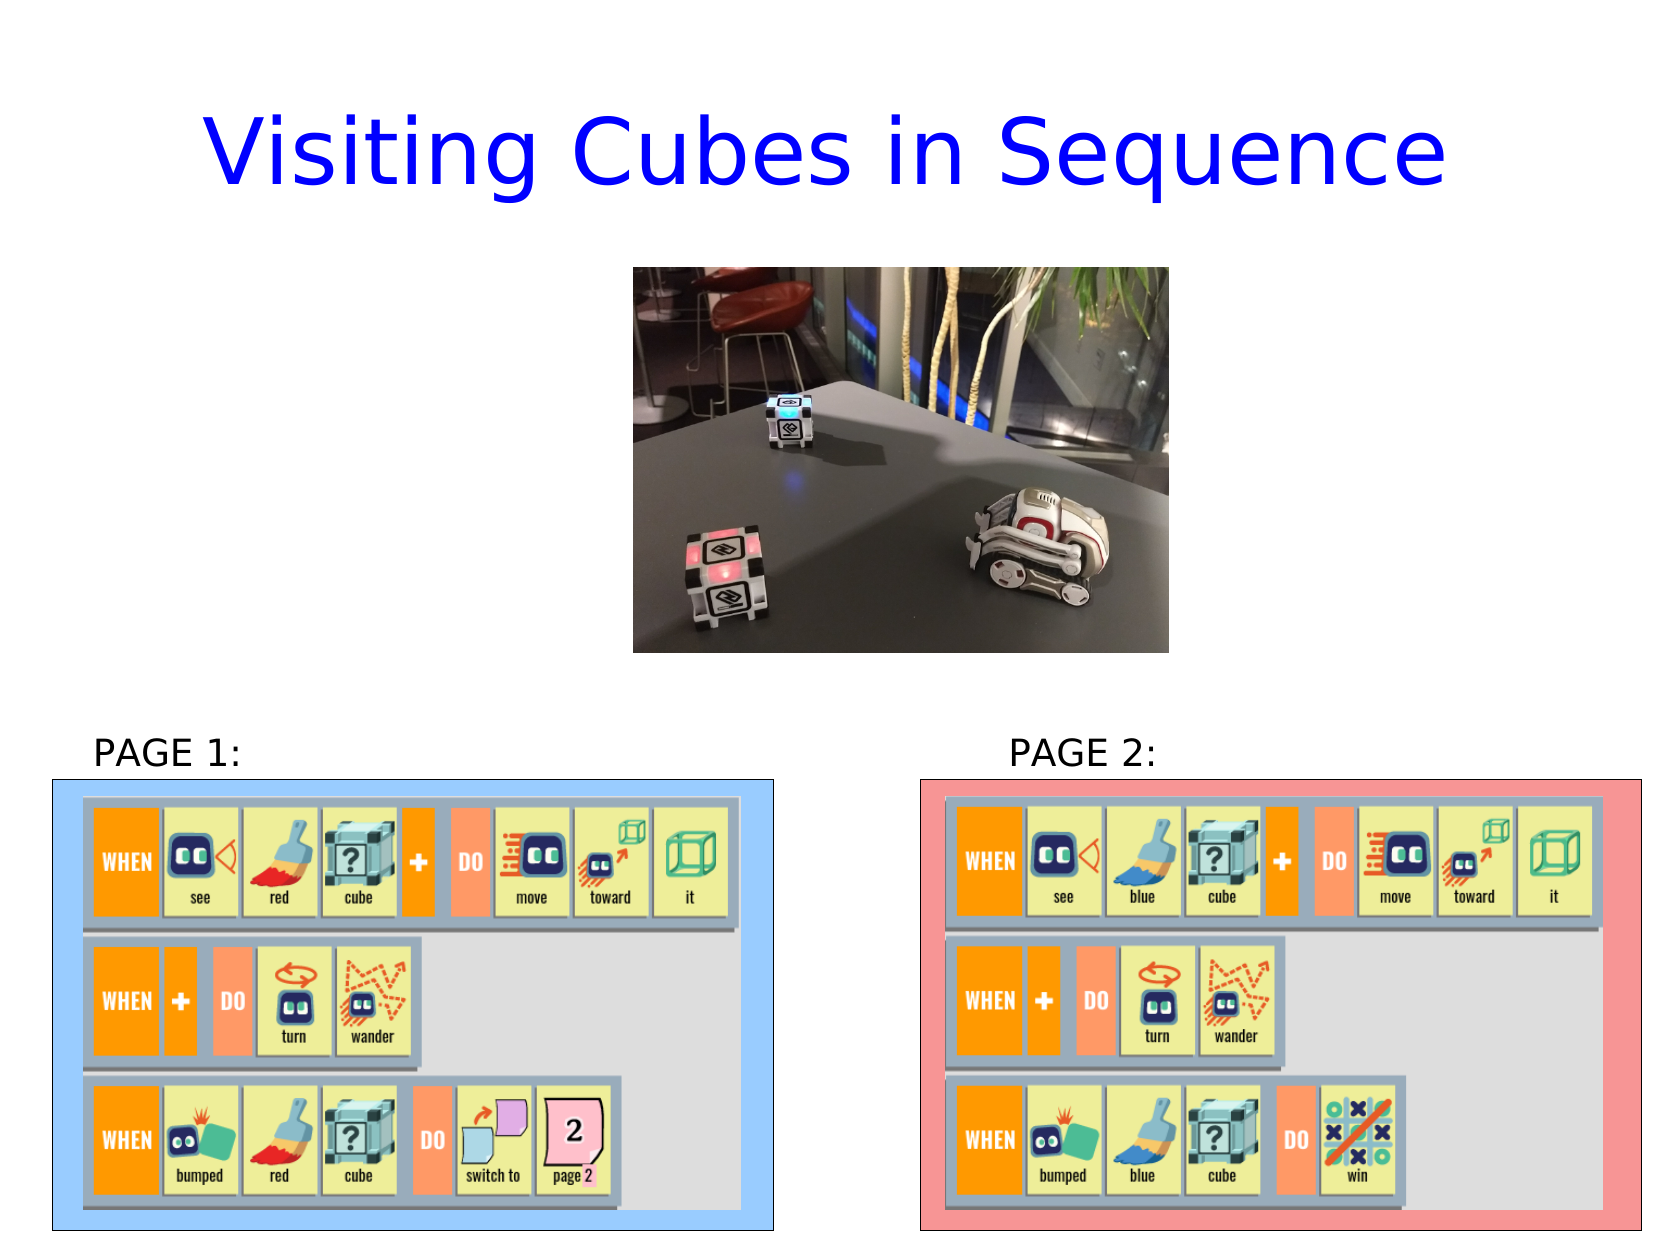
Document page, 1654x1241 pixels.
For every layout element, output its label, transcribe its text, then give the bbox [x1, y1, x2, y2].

picture [83, 796, 741, 1210]
text_box [920, 779, 1642, 1231]
picture [633, 267, 1169, 653]
title Visiting Cubes in Sequence [82, 49, 1571, 257]
text_box PAGE 2: [993, 724, 1173, 783]
text_box [52, 779, 774, 1231]
picture [945, 796, 1603, 1210]
text_box PAGE 1: [78, 724, 258, 783]
